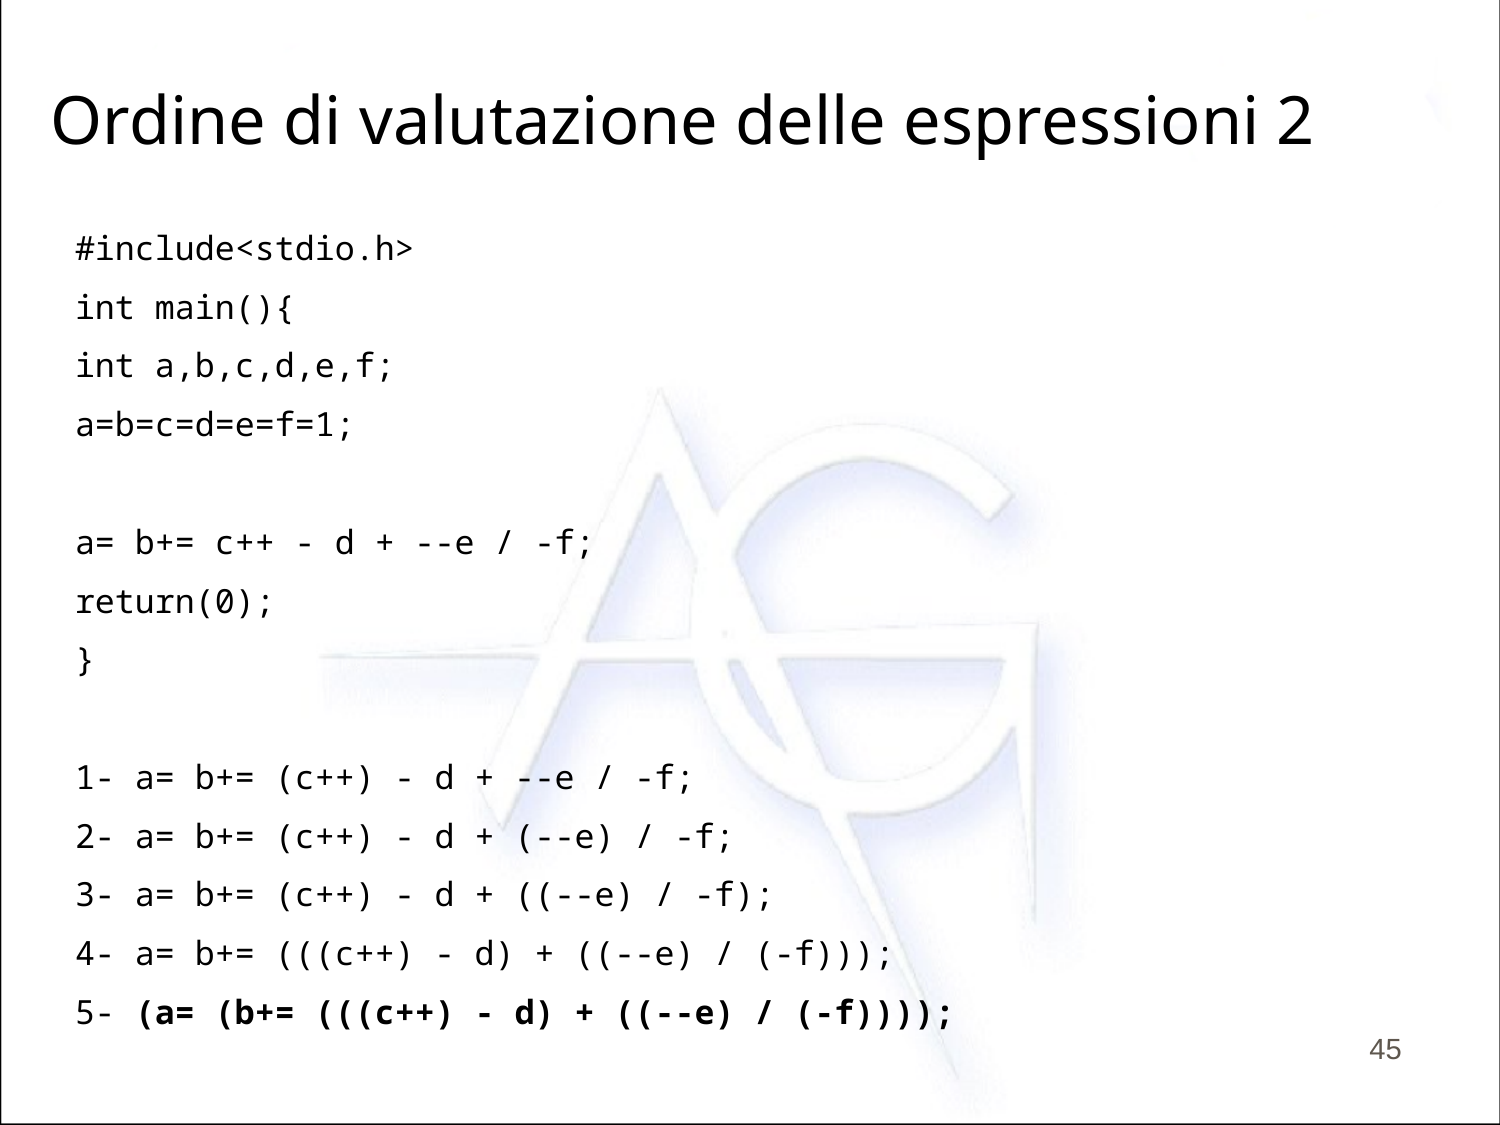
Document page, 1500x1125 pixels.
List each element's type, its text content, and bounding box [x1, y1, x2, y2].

picture [0, 0, 1500, 1125]
list #include<stdio.h> int main(){ int a,b,c,d,e,f; a=b=c=d=e=f=1; a= b+= c++ - d + --e / -f; return(0); } 1- a= b+= (c++) - d + --e / -f; 2- a= b+= (c++) - d + (--e) / -f; 3- a= b+= (c++) - d + ((--e) / -f); 4- a= b+= (((c++) - d) + ((--e) / (-f))); 5- (a= (b+= (((c++) - d) + ((--e) / (-f)))); [75, 224, 1417, 1038]
title Ordine di valutazione delle espressioni 2 [49, 0, 1438, 251]
